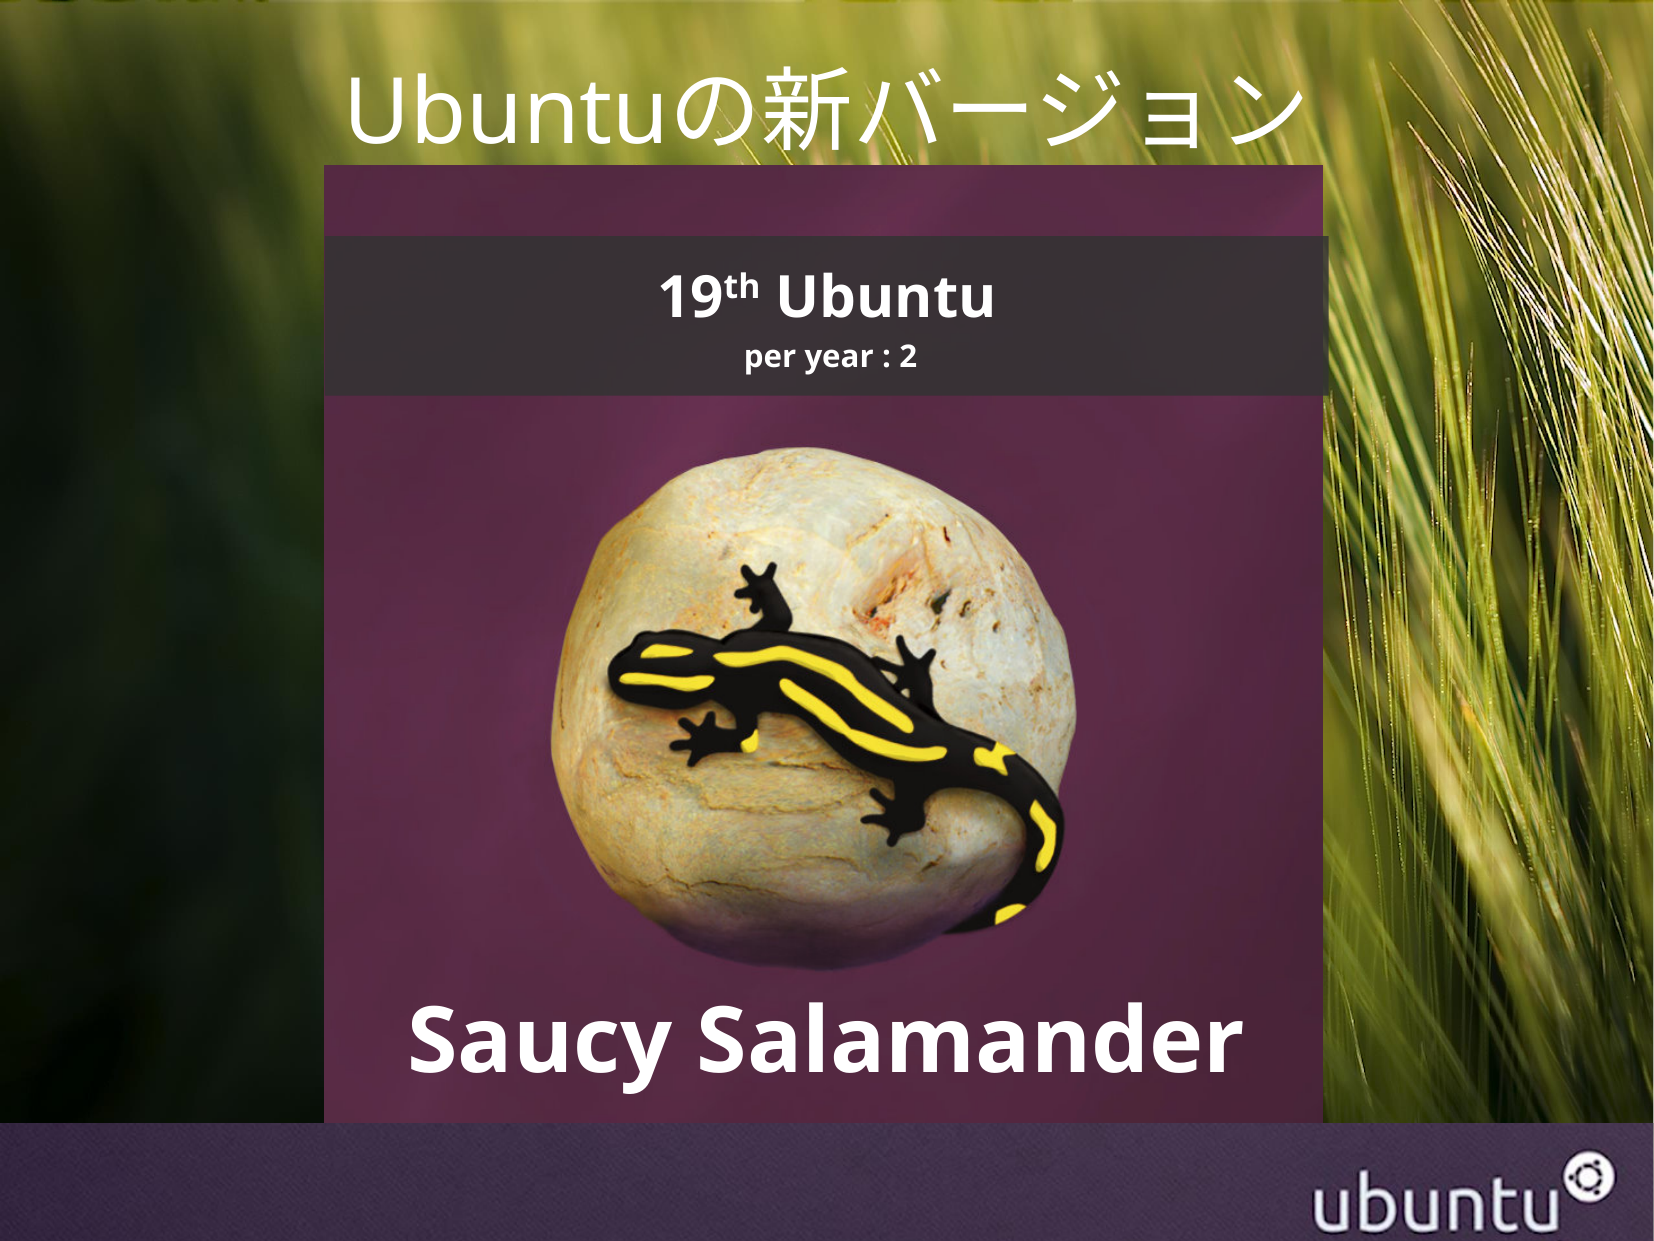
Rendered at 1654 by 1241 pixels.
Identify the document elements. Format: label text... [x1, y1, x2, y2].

text_box 19th Ubuntu per year : 2 [324, 236, 1329, 396]
title Ubuntuの新バージョン [82, 0, 1571, 208]
picture [0, 0, 1654, 1241]
title Saucy Salamander [82, 933, 1571, 1141]
